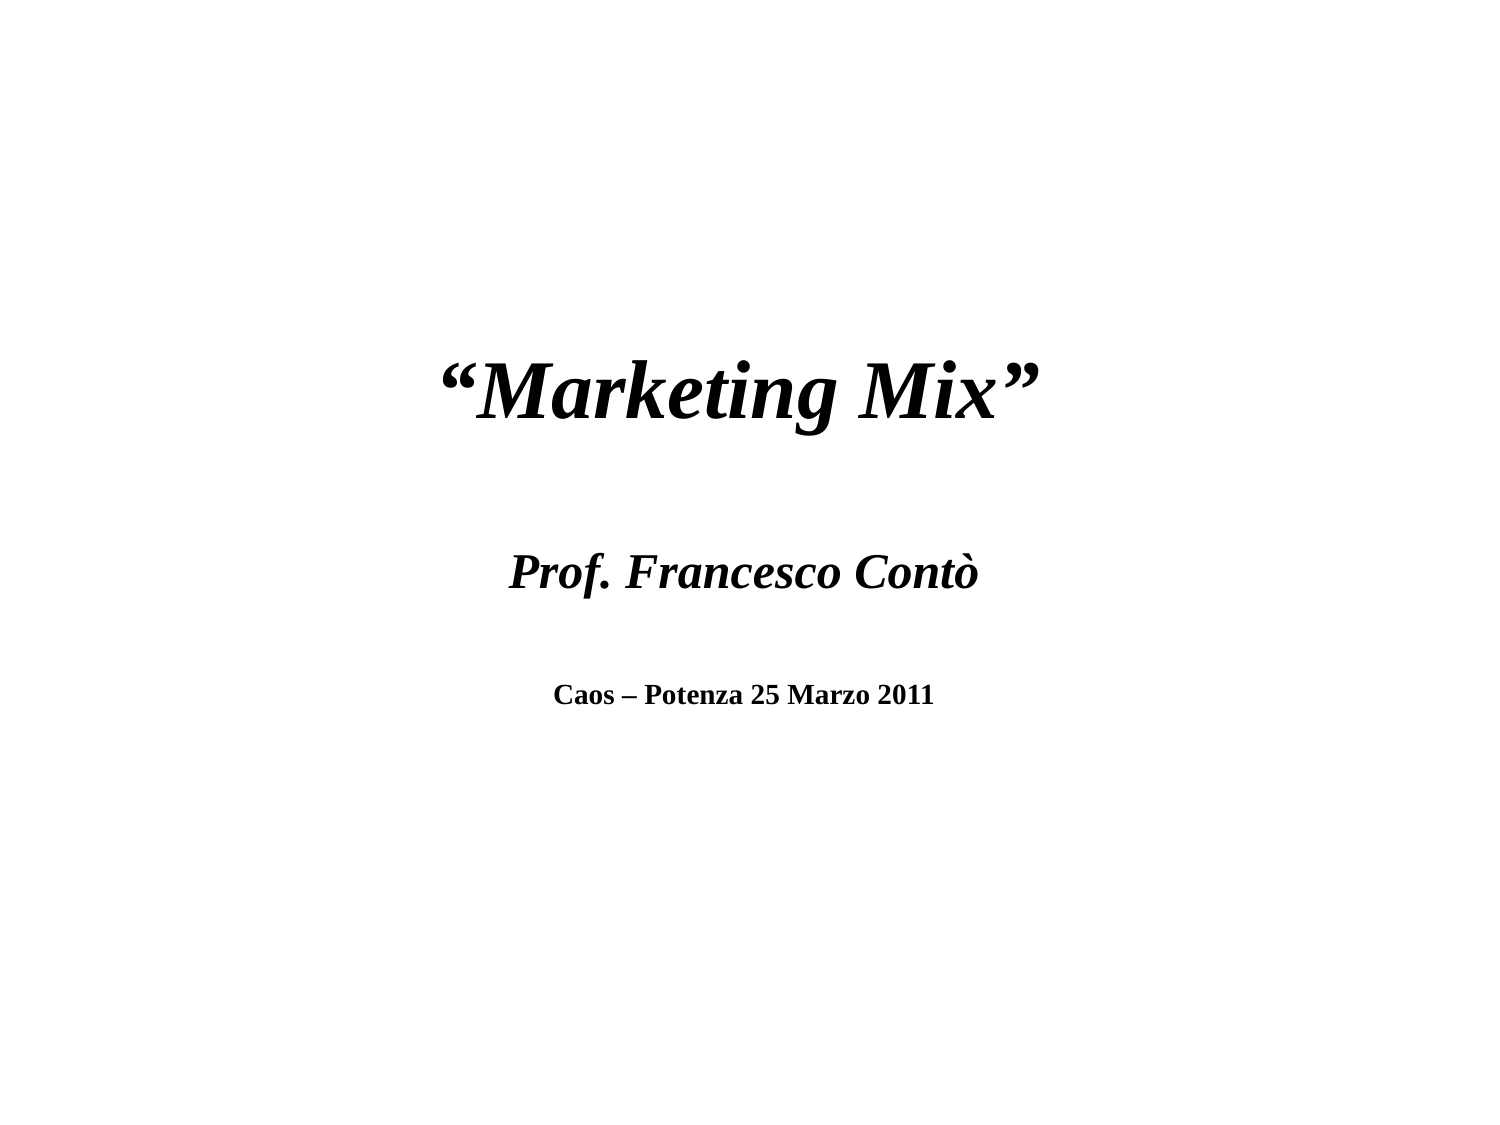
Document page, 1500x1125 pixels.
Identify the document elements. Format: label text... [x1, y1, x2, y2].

text_box Caos – Potenza 25 Marzo 2011 [35, 667, 1454, 718]
text_box Prof. Francesco Contò [35, 531, 1454, 607]
text_box “Marketing Mix” [35, 328, 1442, 443]
